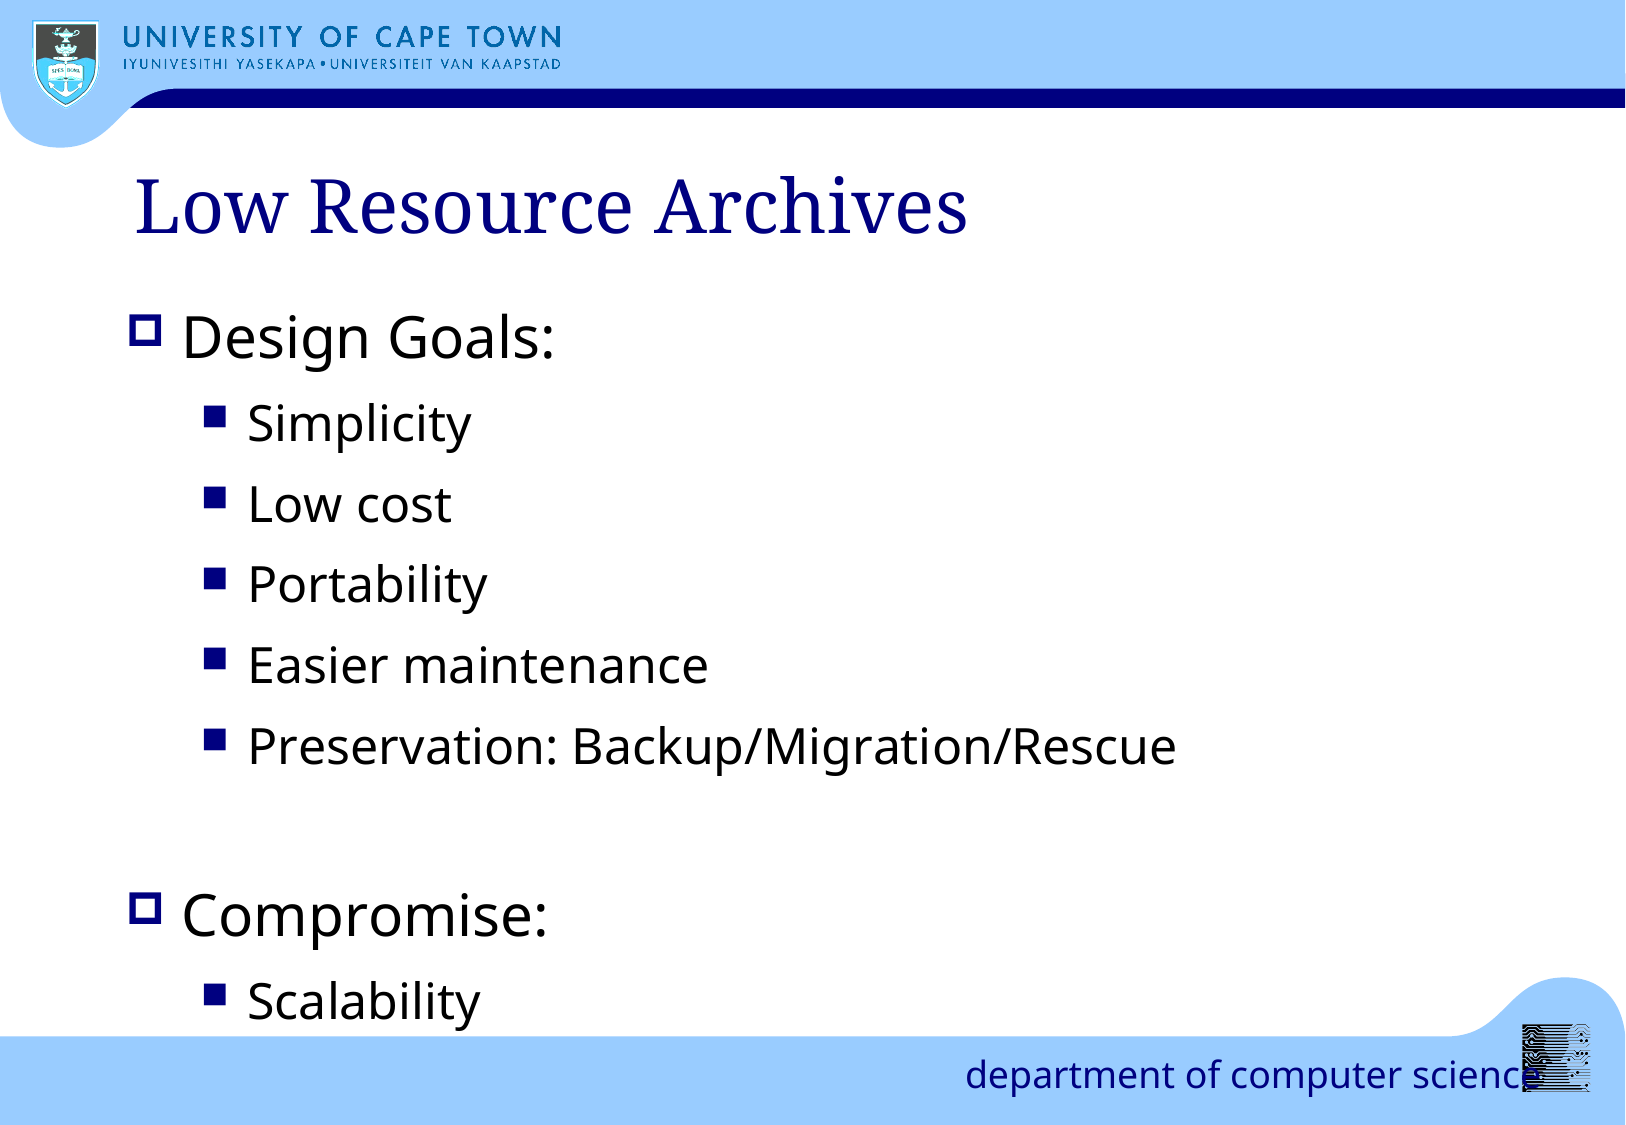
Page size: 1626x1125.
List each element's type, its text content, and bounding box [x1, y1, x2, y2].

picture [1526, 1070, 1536, 1076]
picture [1522, 1024, 1591, 1092]
title Low Resource Archives [134, 140, 1571, 268]
list Design Goals: Simplicity Low cost Portability Easier maintenance Preservation: Backup/Migration/Rescue Compromise: Scalability [125, 296, 1570, 965]
picture [120, 23, 563, 71]
